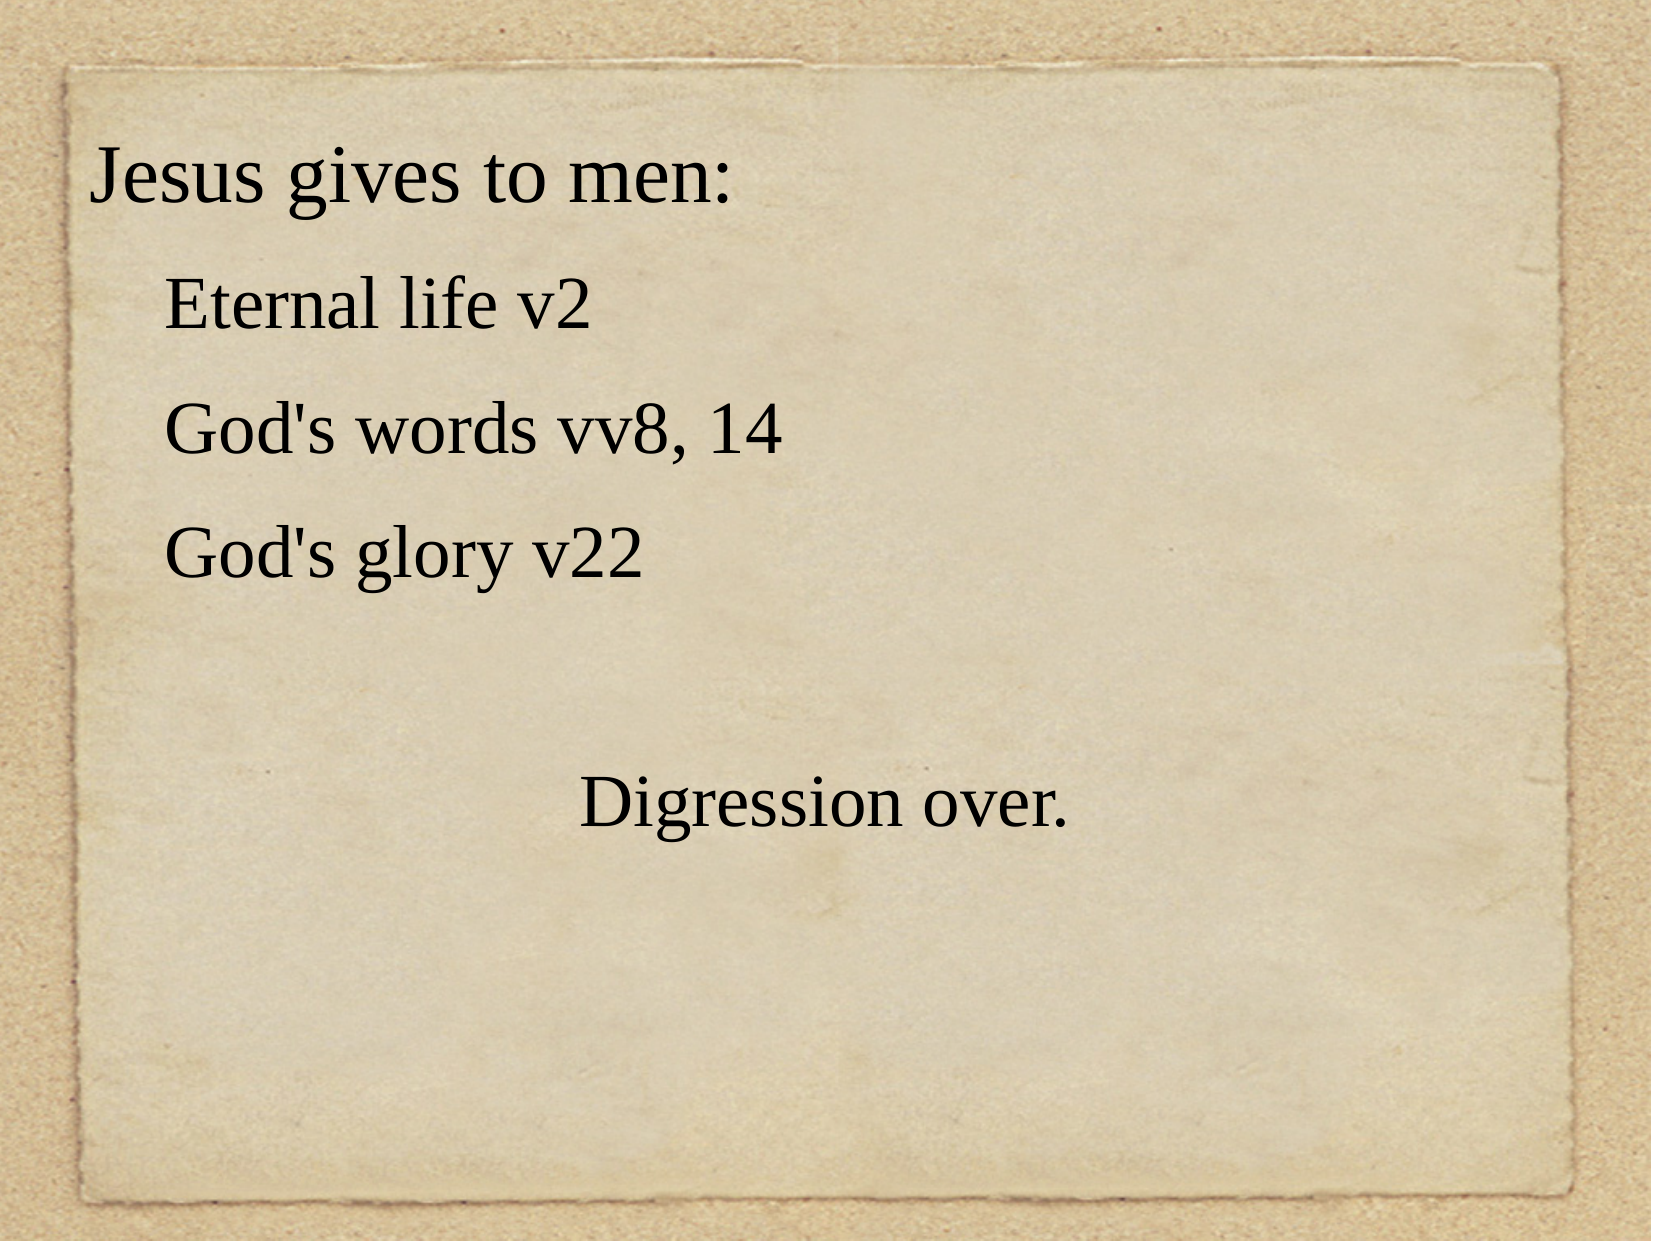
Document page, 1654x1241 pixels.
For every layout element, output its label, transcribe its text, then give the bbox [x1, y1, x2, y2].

text_box Jesus gives to men: Eternal life v2 God's words vv8, 14 God's glory v22 Digression over. [75, 75, 1576, 1201]
picture [0, 0, 1651, 1241]
